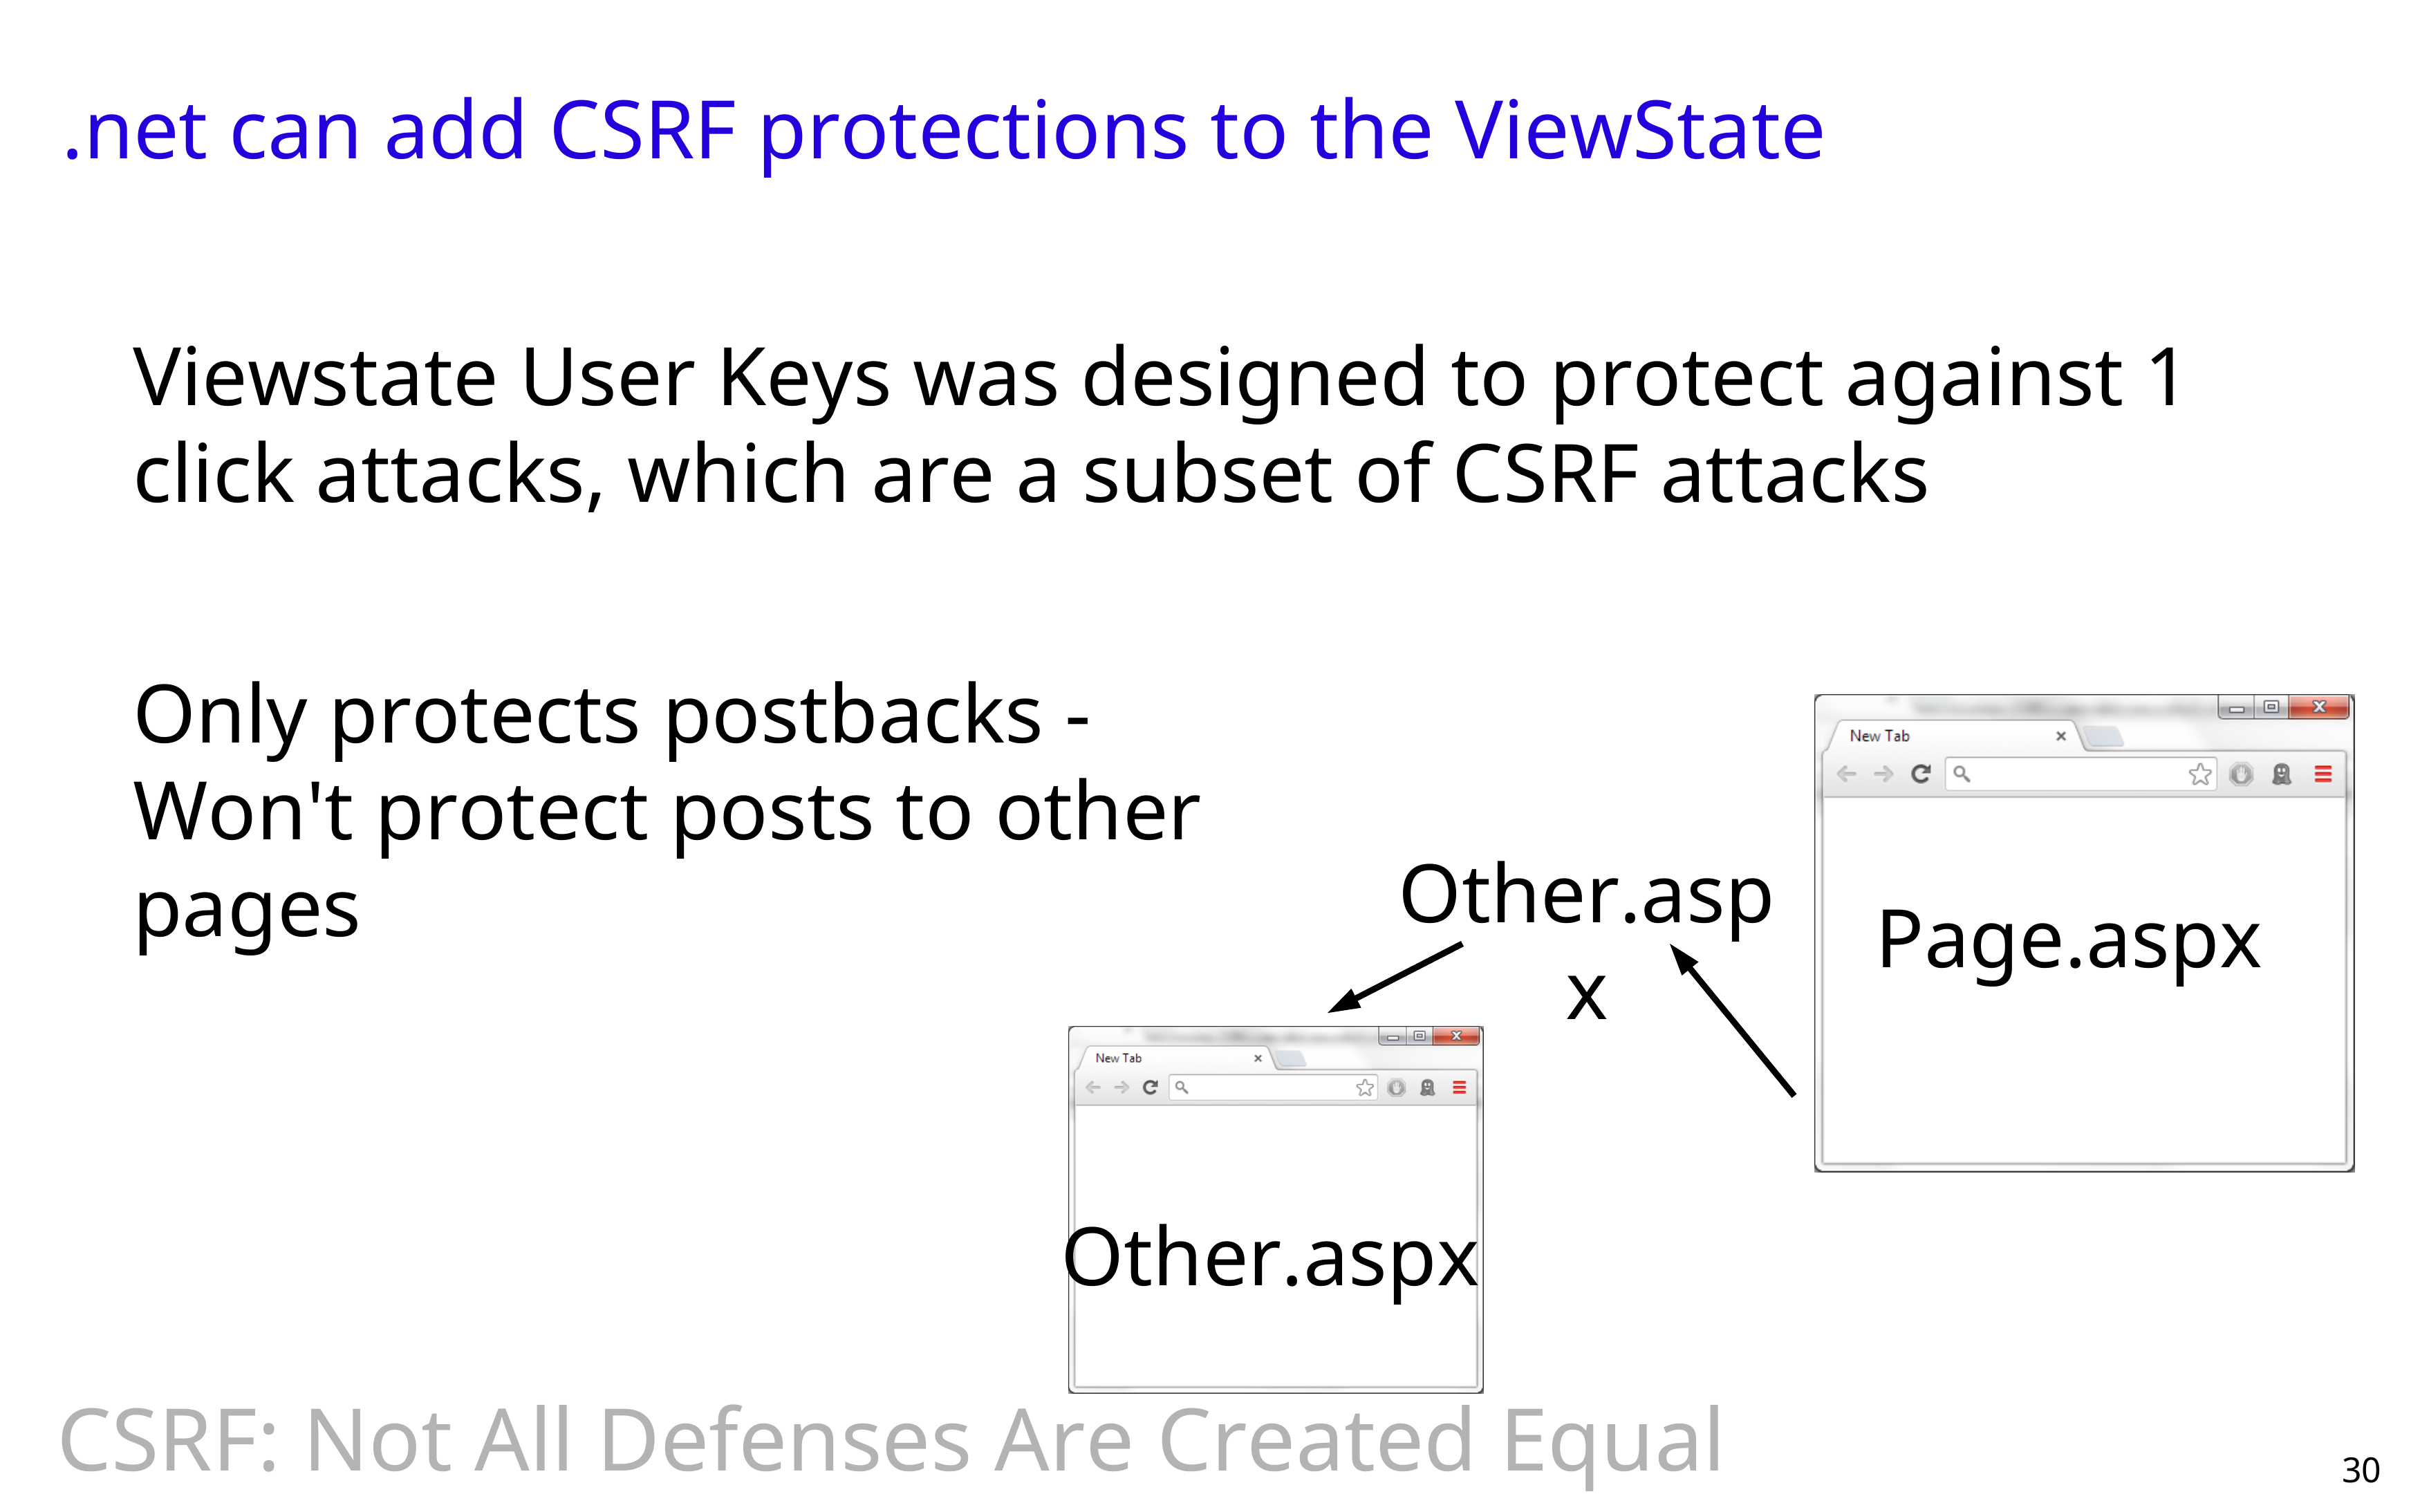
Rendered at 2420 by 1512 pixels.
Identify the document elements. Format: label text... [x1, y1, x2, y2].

picture [1068, 1026, 1484, 1200]
text_box .net can add CSRF protections to the ViewState [52, 73, 2293, 180]
picture [1814, 694, 2355, 1173]
text_box Other.aspx [1048, 1200, 1494, 1307]
text_box Only protects postbacks - Won't protect posts to other pages [122, 657, 1285, 861]
text_box Other.aspx [1369, 837, 1805, 944]
text_box Viewstate User Keys was designed to protect against 1 click attacks, which are a subset of CSRF attacks [122, 319, 2260, 641]
text_box <number> [2334, 1443, 2390, 1497]
picture [1068, 1307, 1484, 1394]
text_box Page.aspx [1846, 881, 2293, 989]
